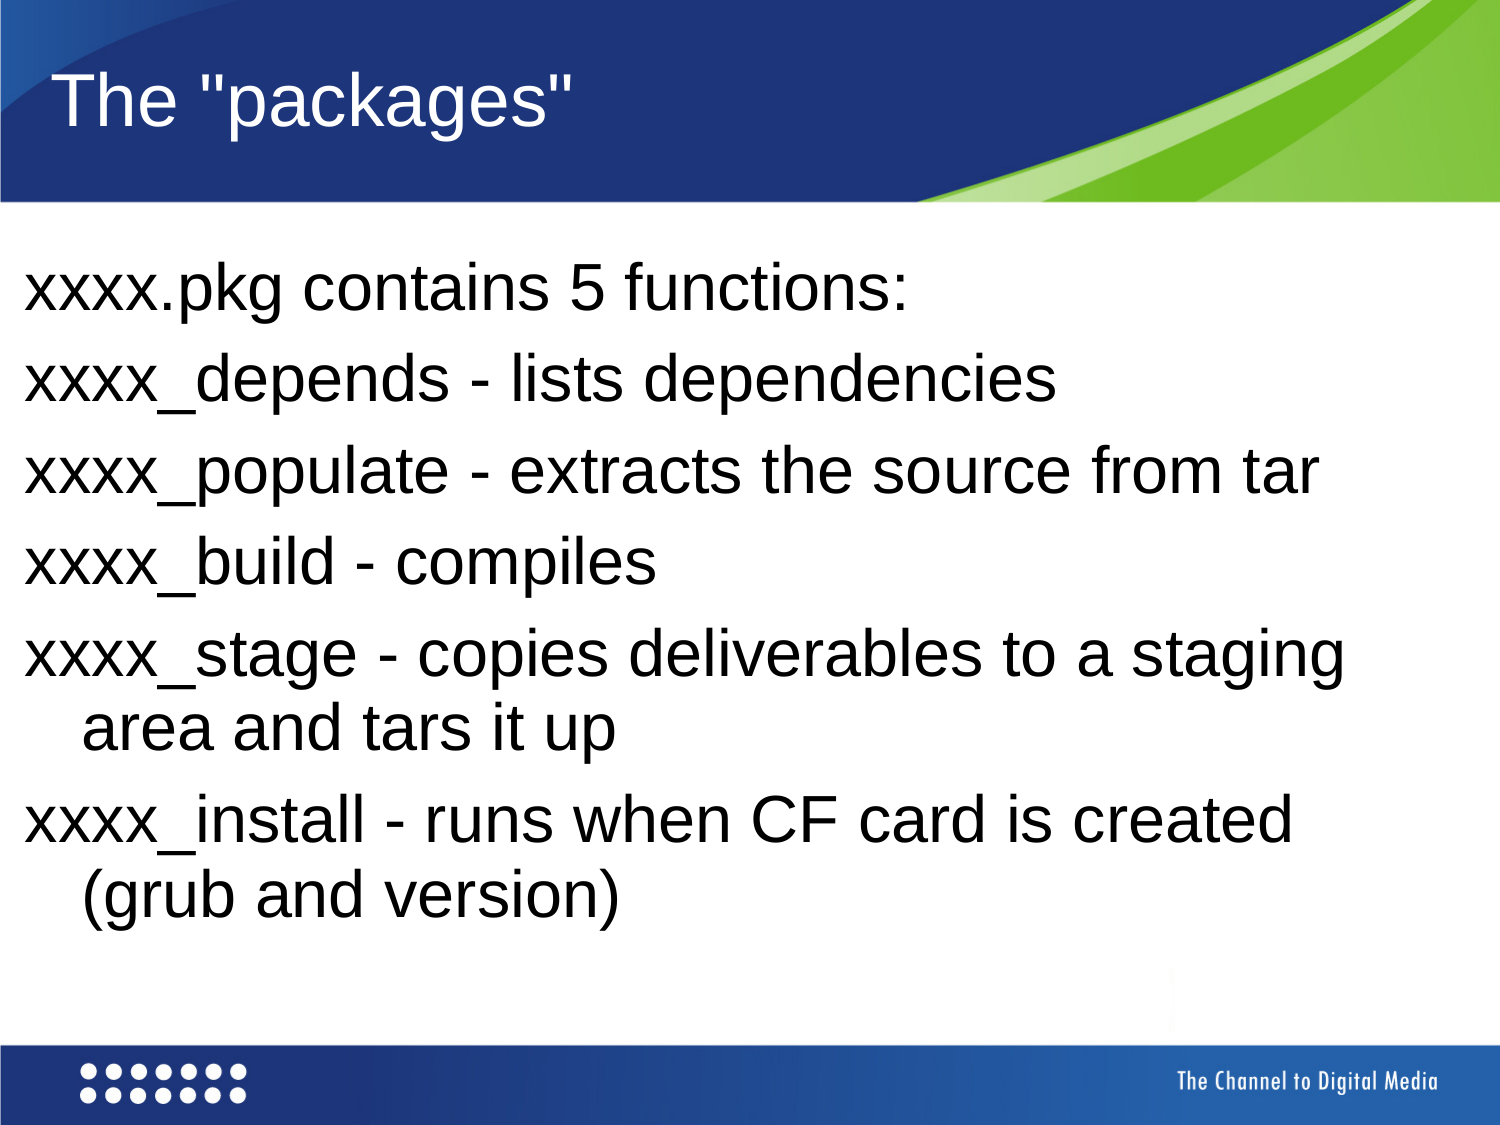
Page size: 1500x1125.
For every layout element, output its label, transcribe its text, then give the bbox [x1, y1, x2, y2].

title The "packages" [50, 32, 1450, 168]
picture [0, 0, 1500, 1125]
list xxxx.pkg contains 5 functions: xxxx_depends - lists dependencies xxxx_populate - extracts the source from tar xxxx_build - compiles xxxx_stage - copies deliverables to a staging area and tars it up xxxx_install - runs when CF card is created (grub and version) [24, 249, 1463, 998]
